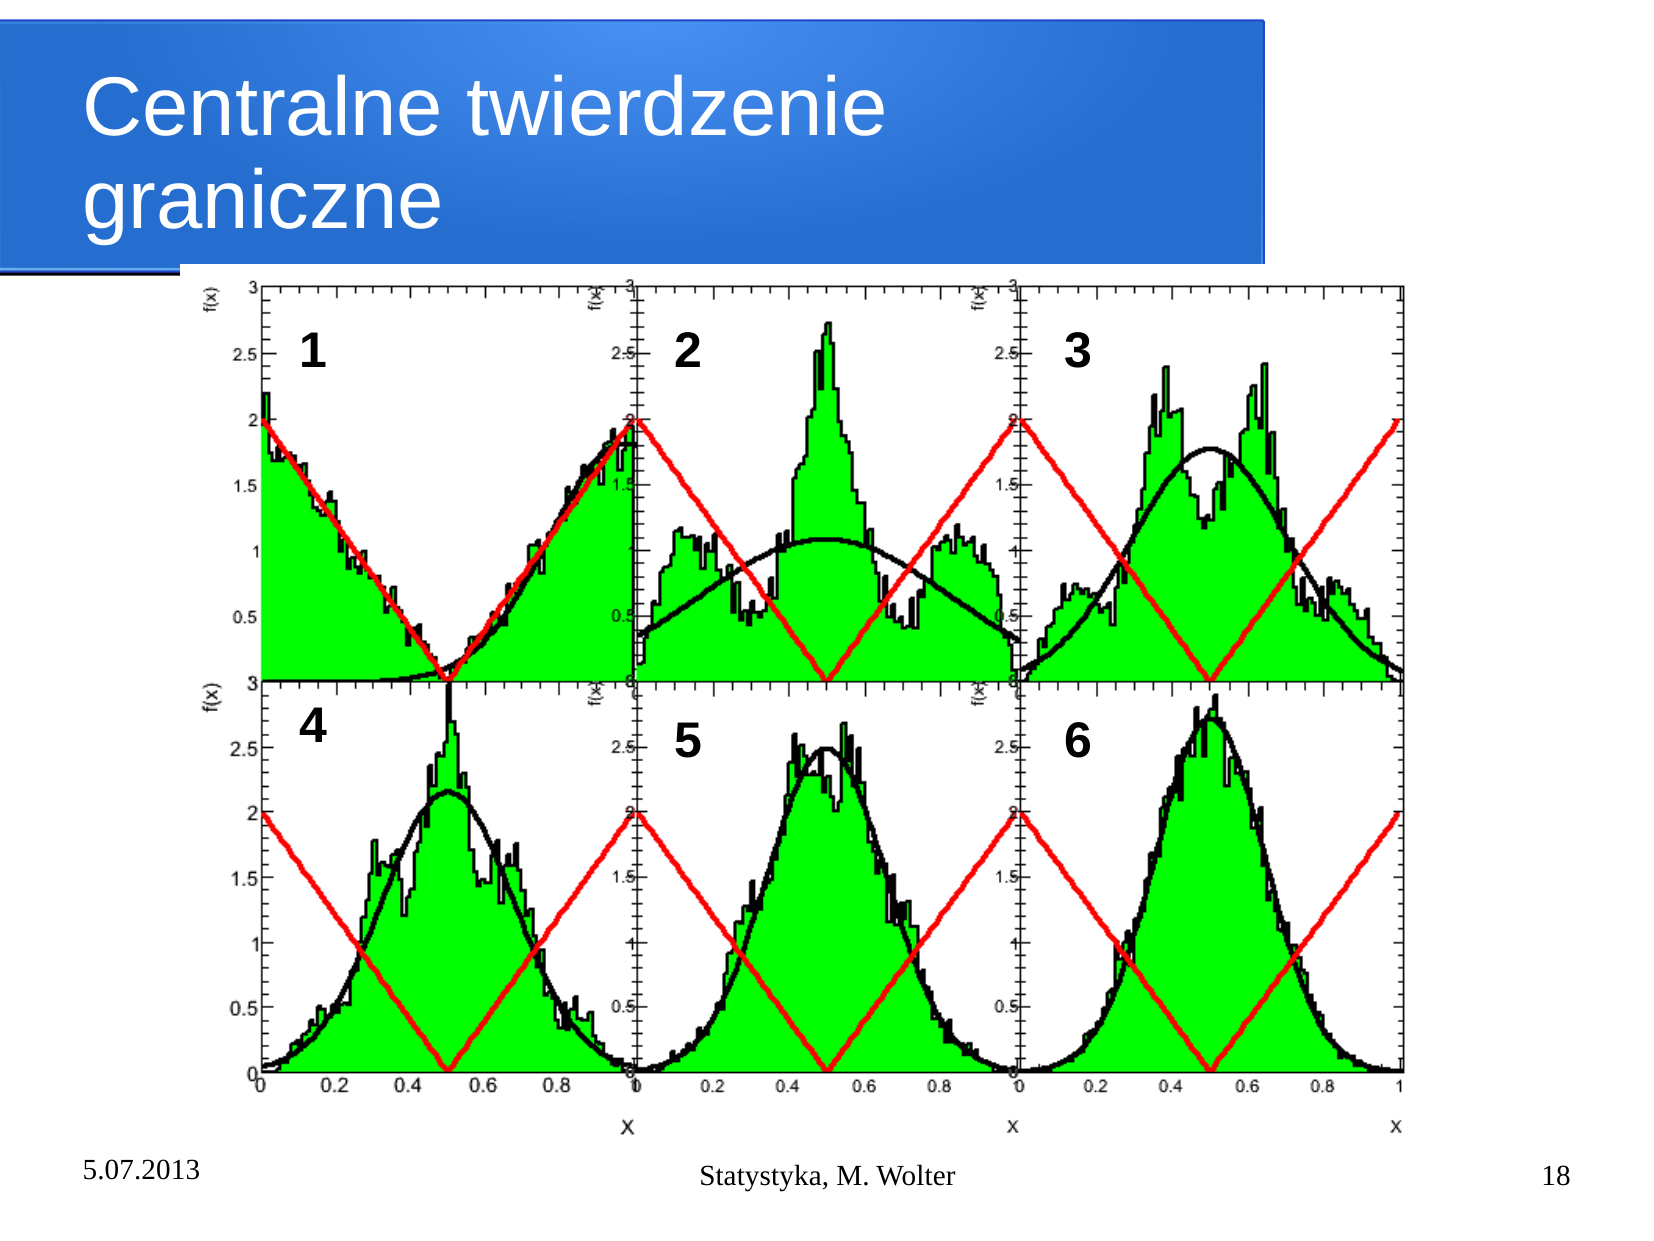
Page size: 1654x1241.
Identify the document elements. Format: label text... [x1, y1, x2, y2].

text_box 5 [660, 705, 721, 776]
text_box 1 [285, 315, 346, 386]
title Centralne twierdzenie graniczne [82, 49, 1250, 257]
picture [180, 264, 1425, 1158]
text_box 3 [1050, 315, 1111, 386]
text_box 2 [660, 315, 721, 431]
text_box 6 [1050, 705, 1111, 905]
text_box 4 [285, 690, 346, 860]
